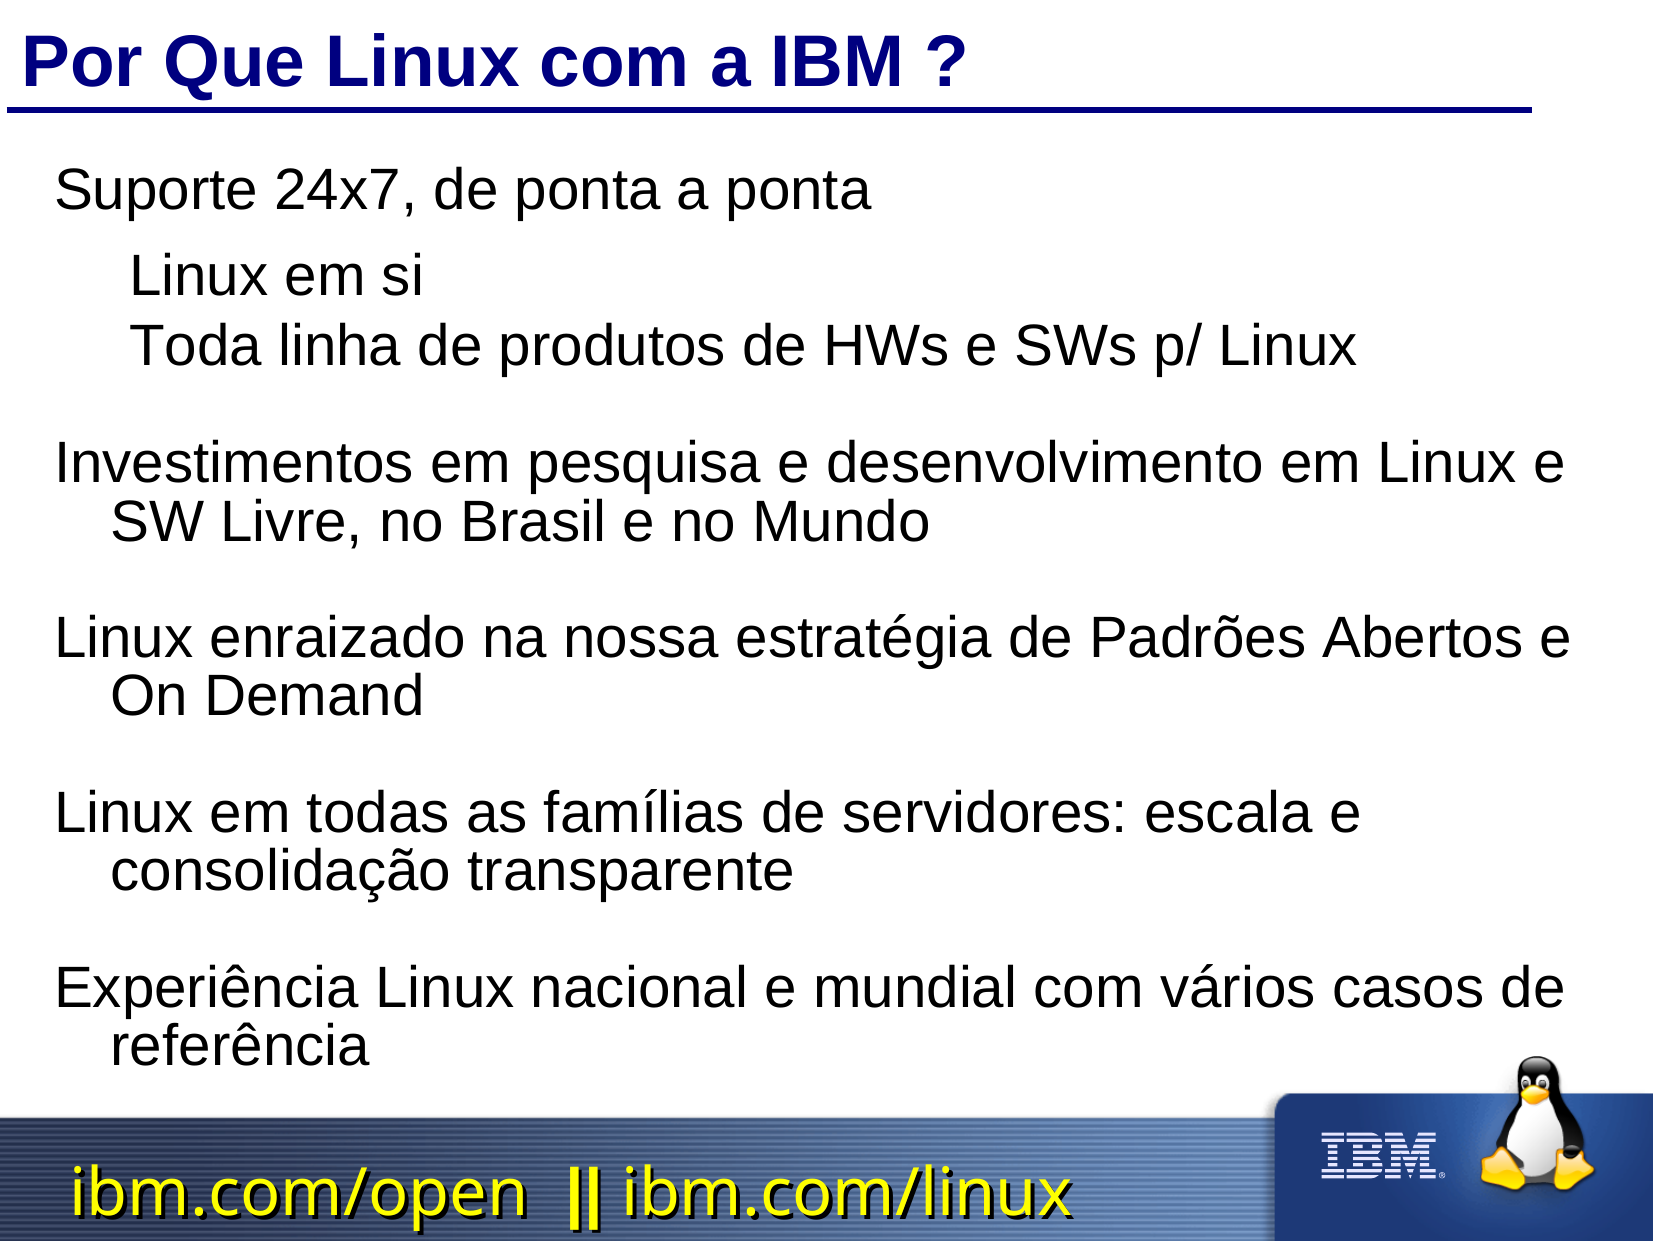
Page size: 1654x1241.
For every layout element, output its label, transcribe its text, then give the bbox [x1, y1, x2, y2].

picture [0, 1055, 1653, 1241]
text_box Por Que Linux com a IBM ? [21, 14, 1610, 127]
list Suporte 24x7, de ponta a ponta Linux em si Toda linha de produtos de HWs e SWs p/ Linux Investimentos em pesquisa e desenvolvimento em Linux e SW Livre, no Brasil e no Mundo Linux enraizado na nossa estratégia de Padrões Abertos e On Demand Linux em todas as famílias de servidores: escala e consolidação transparente Experiência Linux nacional e mundial com vários casos de referência [54, 162, 1602, 1091]
